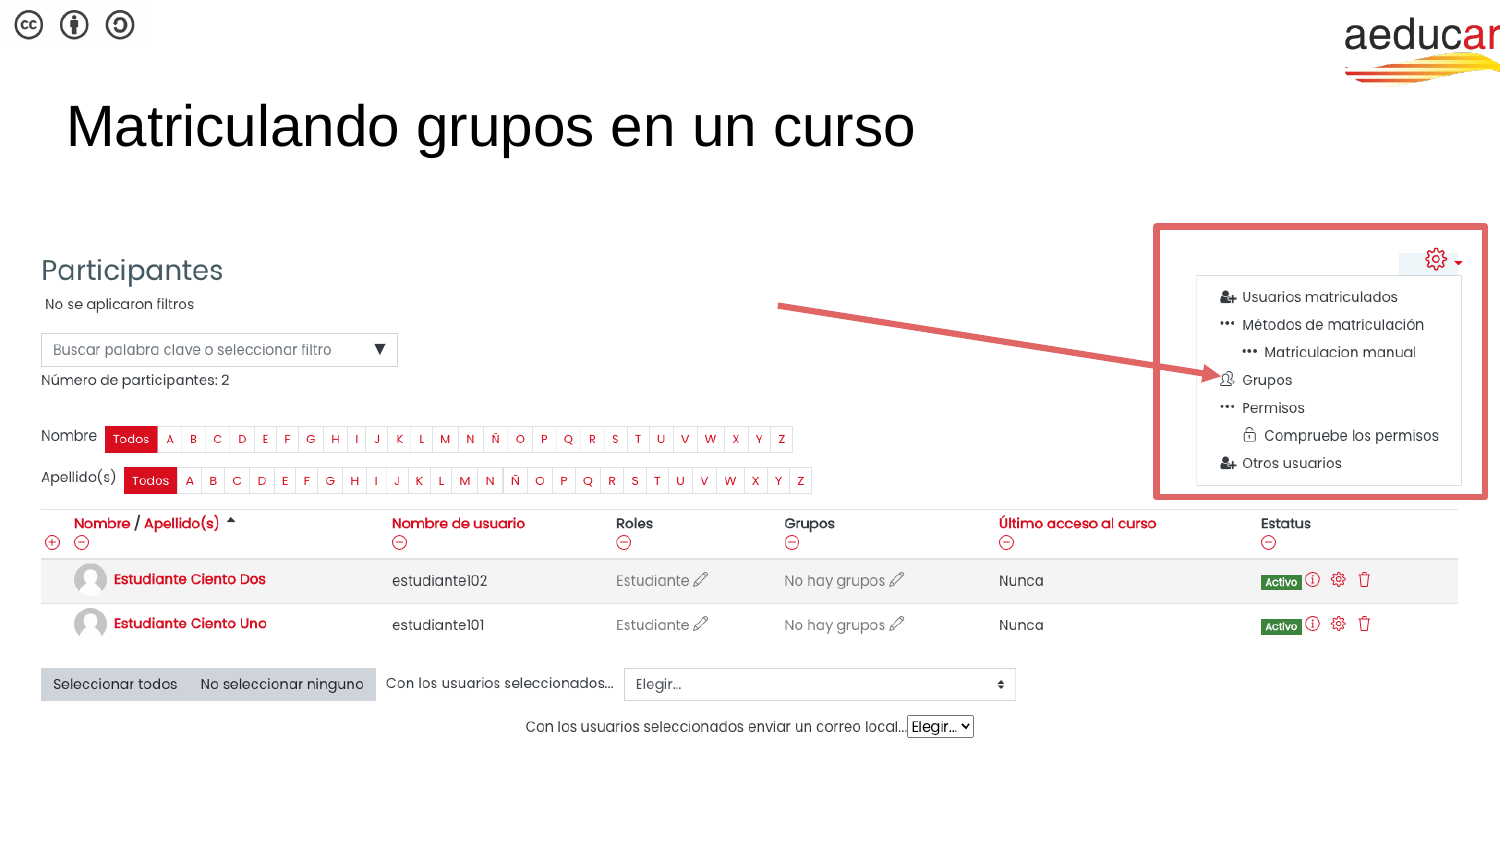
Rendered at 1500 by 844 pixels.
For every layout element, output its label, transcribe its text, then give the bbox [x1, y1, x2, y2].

title Matriculando grupos en un curso [51, 72, 1449, 167]
picture [0, 0, 146, 48]
picture [24, 235, 1475, 746]
picture [1160, 235, 1475, 494]
picture [1344, 0, 1500, 104]
